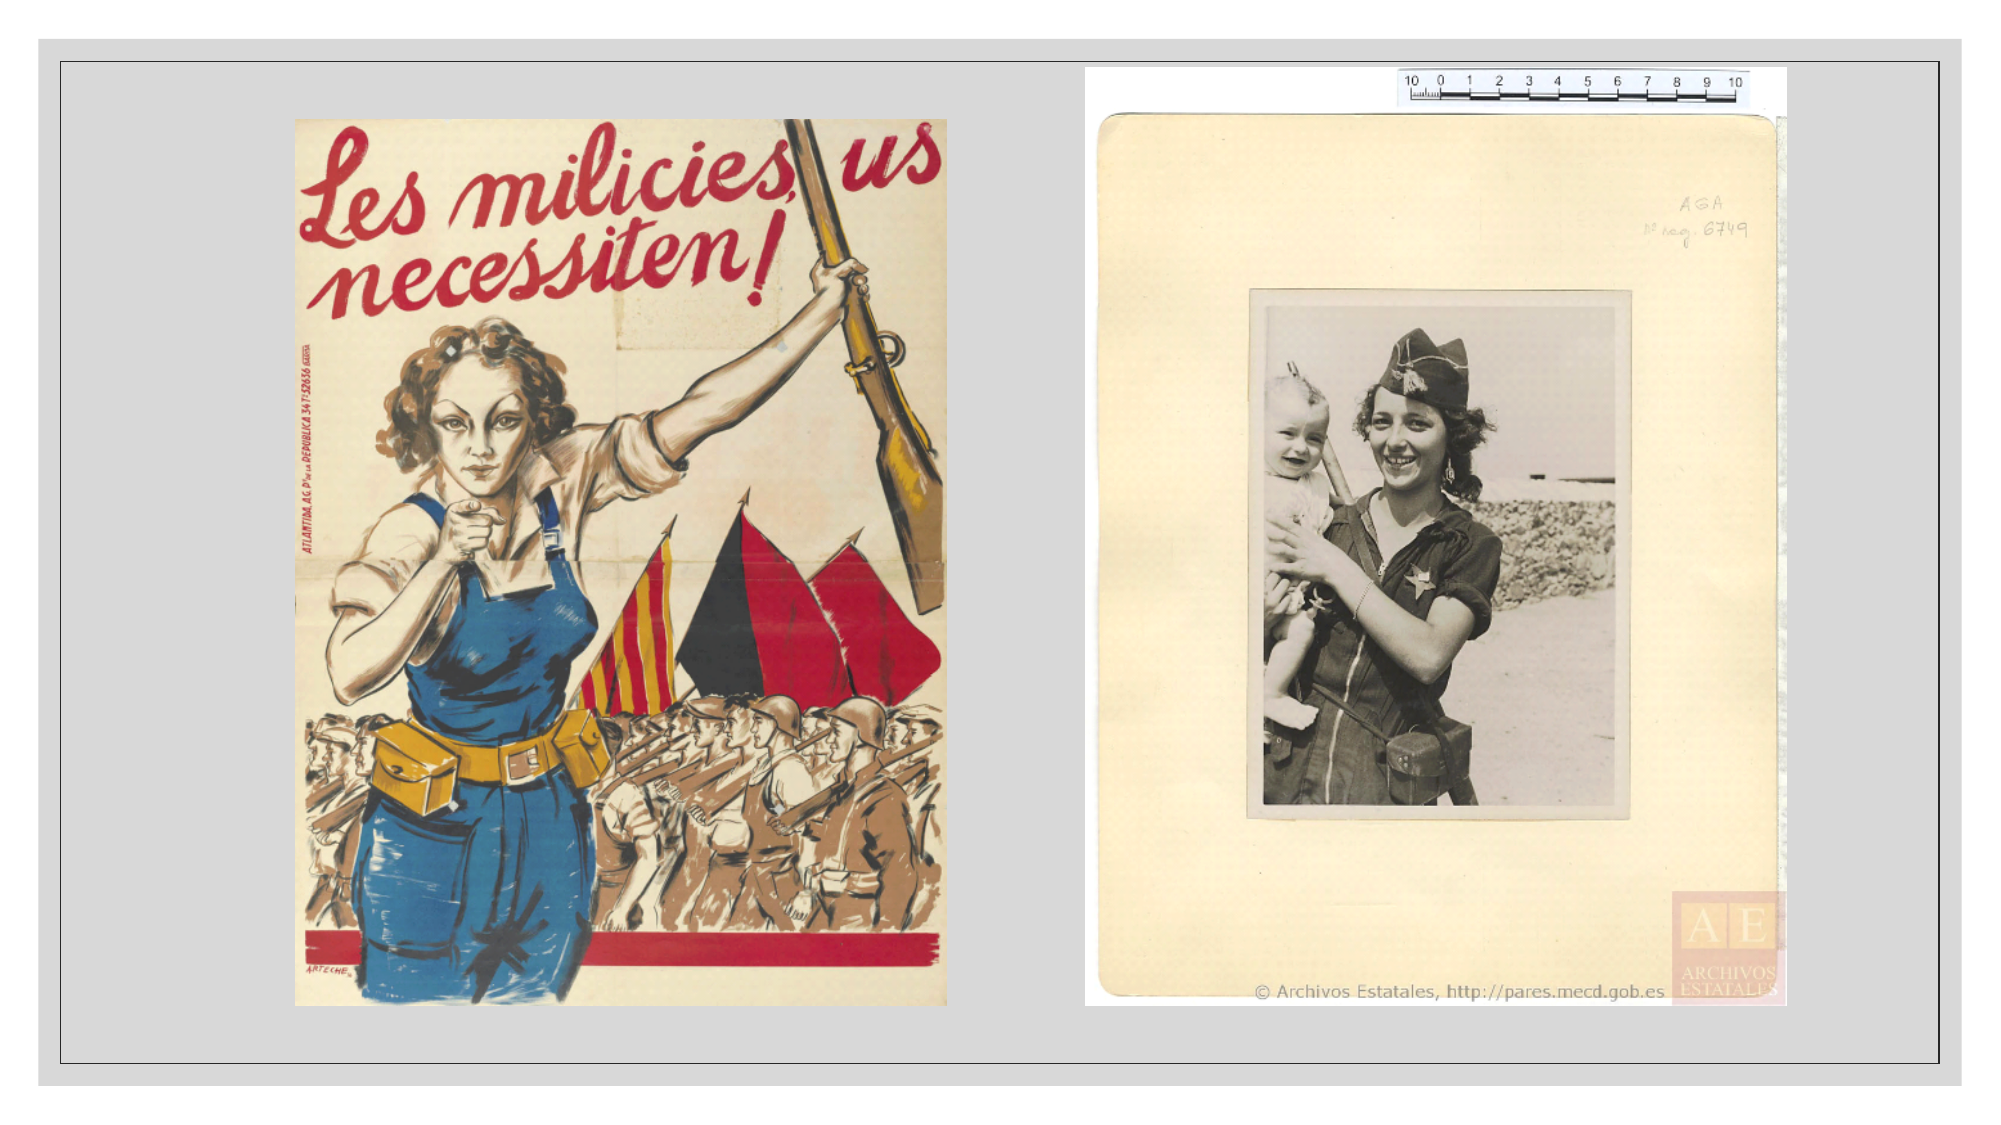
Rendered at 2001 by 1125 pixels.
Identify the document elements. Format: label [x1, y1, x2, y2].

picture [295, 119, 947, 1006]
picture [1085, 67, 1787, 1006]
